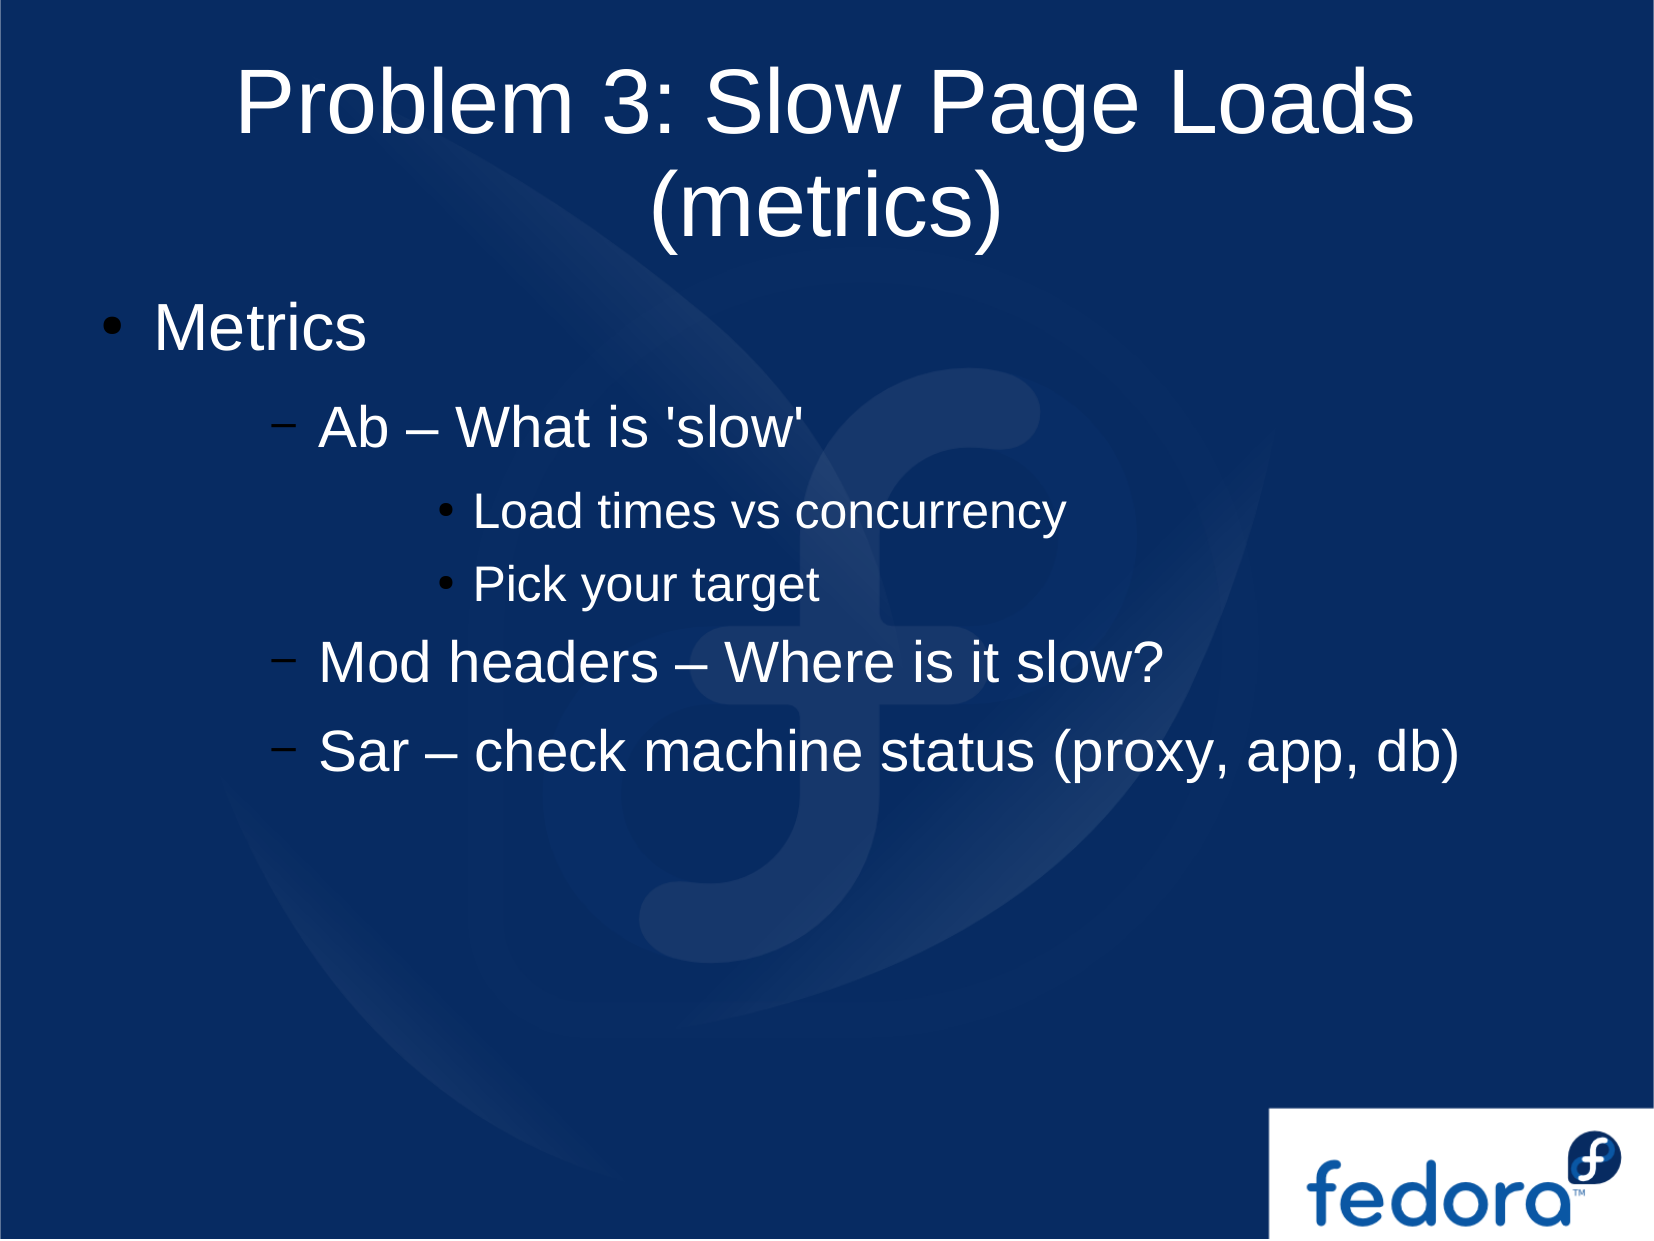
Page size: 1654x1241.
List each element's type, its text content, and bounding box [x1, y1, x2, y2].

title Problem 3: Slow Page Loads (metrics) [82, 50, 1571, 256]
picture [0, 0, 1654, 1239]
list Metrics Ab – What is 'slow' Load times vs concurrency Pick your target Mod headers – Where is it slow? Sar – check machine status (proxy, app, db) [82, 290, 1571, 1094]
